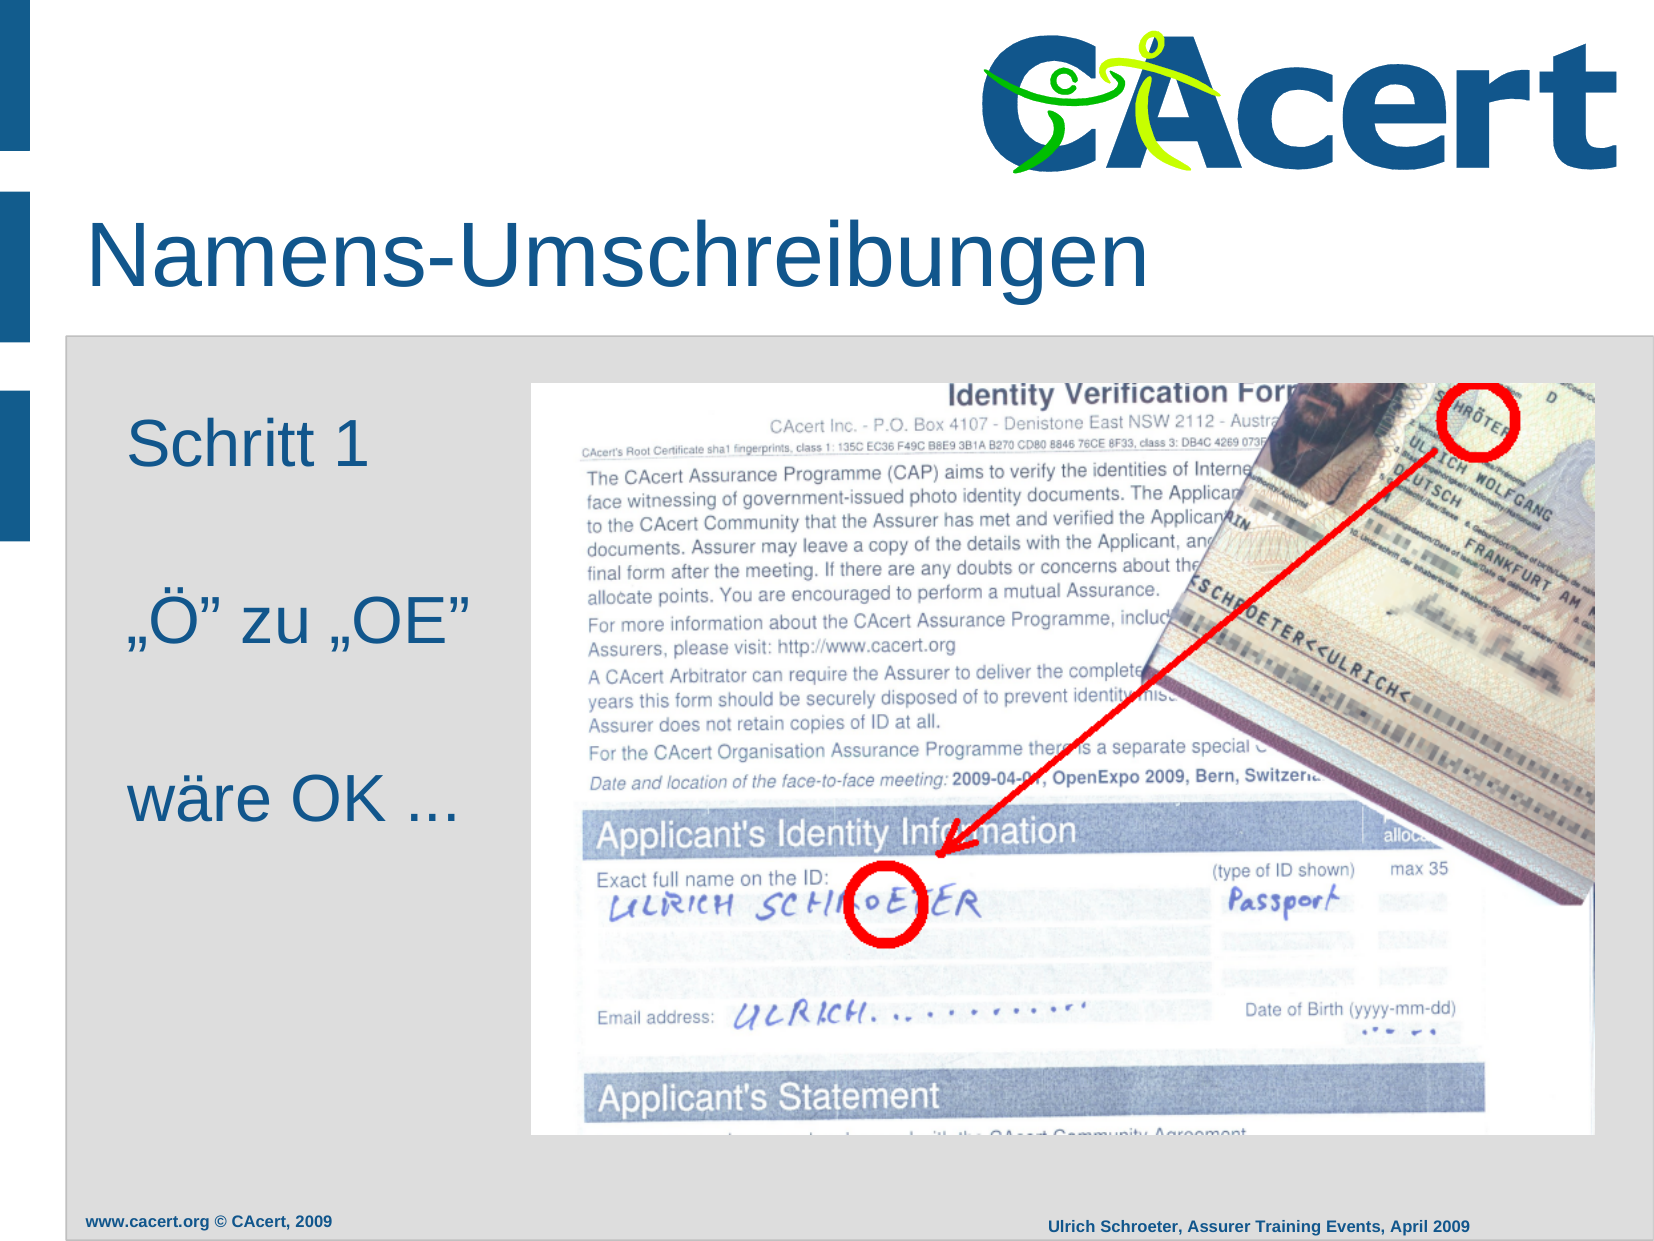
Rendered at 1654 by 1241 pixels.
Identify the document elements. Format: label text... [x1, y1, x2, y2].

text_box Namens-Umschreibungen [70, 195, 1167, 313]
text_box Schritt 1 „Ö” zu „OE” wäre OK ... [94, 384, 486, 844]
picture [531, 383, 1595, 1135]
